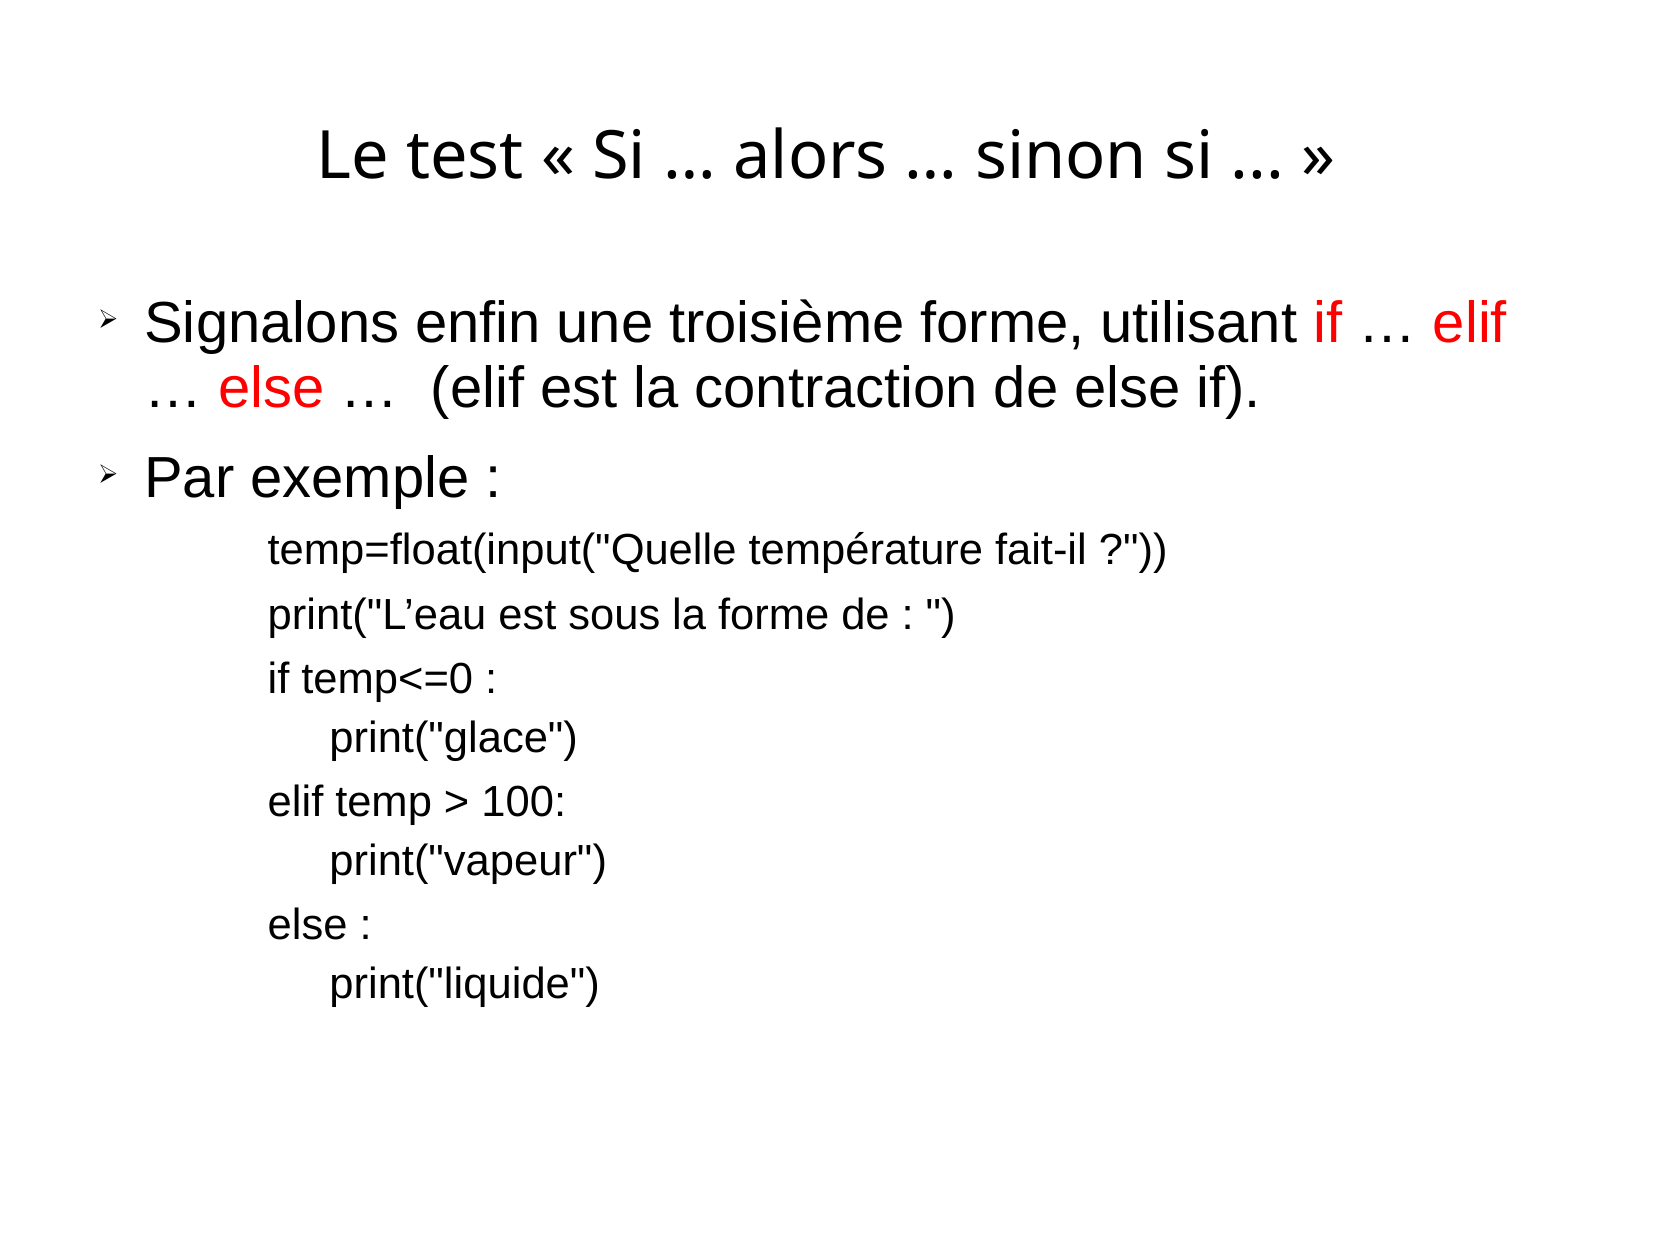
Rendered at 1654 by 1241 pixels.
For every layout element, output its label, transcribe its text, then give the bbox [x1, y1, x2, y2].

title Le test « Si … alors … sinon si ... » [82, 49, 1571, 257]
list Signalons enfin une troisième forme, utilisant if … elif … else … (elif est la contraction de else if). Par exemple : temp=float(input("Quelle température fait-il ?")) print("L’eau est sous la forme de : ") if temp<=0 : print("glace") elif temp > 100: print("vapeur") else : print("liquide") [82, 290, 1571, 1010]
